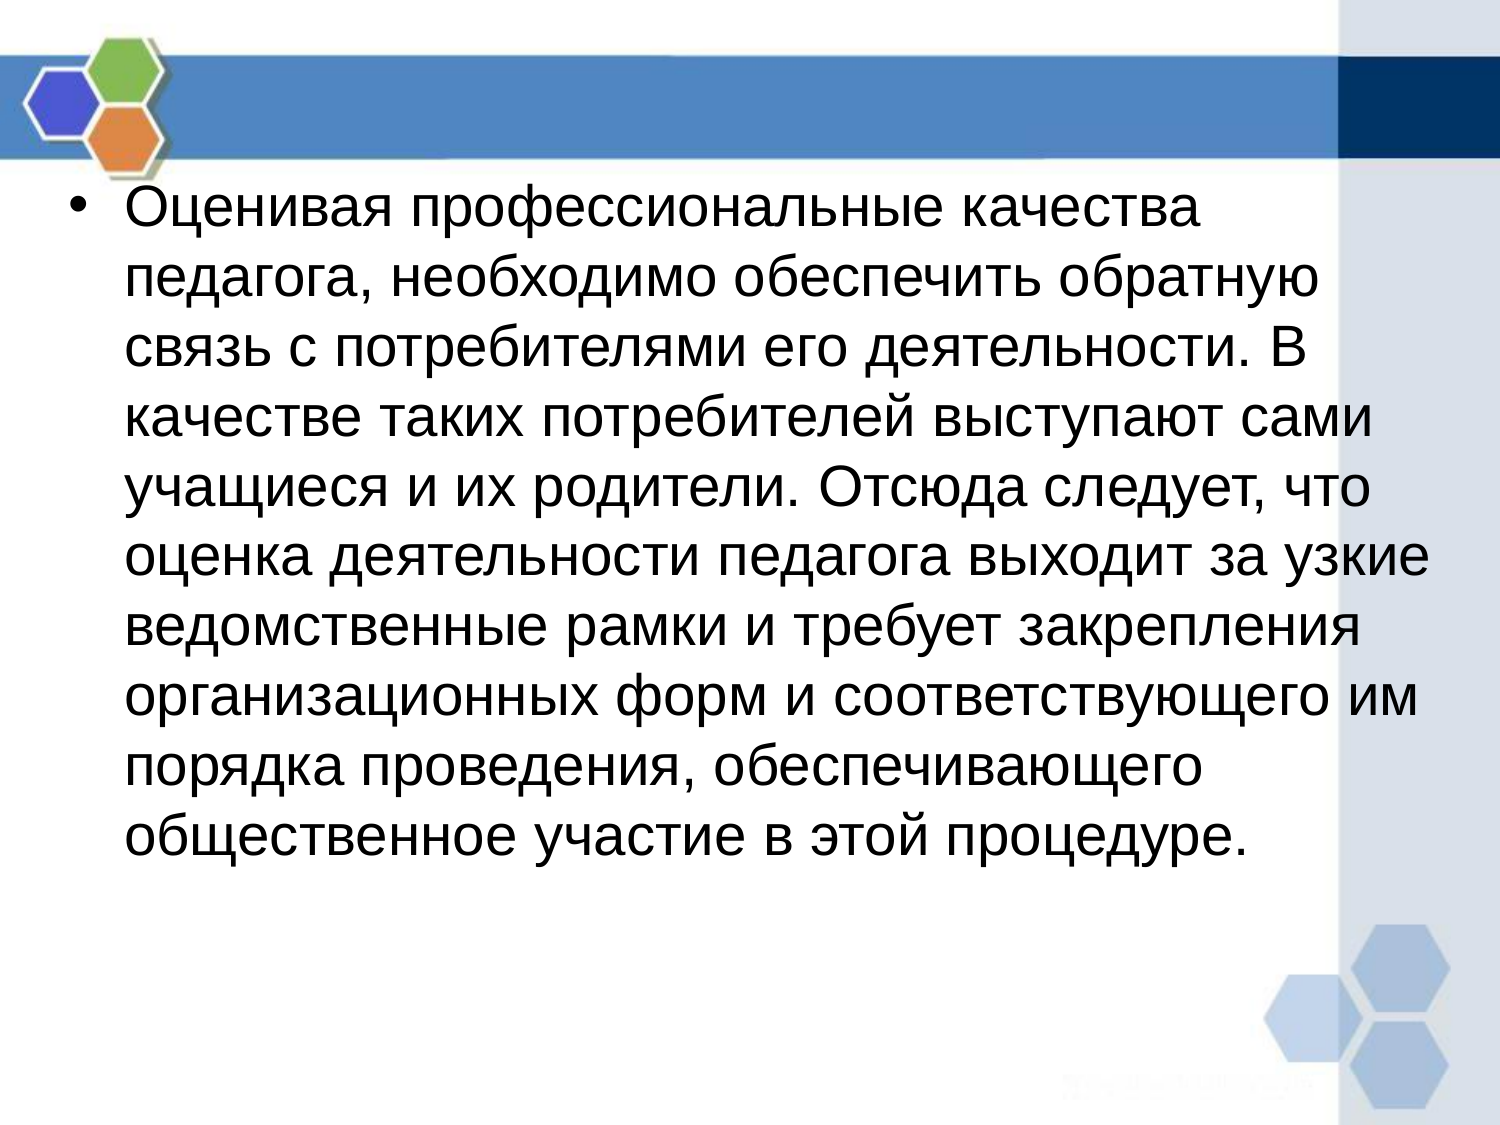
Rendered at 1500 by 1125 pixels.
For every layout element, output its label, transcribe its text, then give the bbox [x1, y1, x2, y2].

picture [0, 0, 1500, 1125]
list Оценивая профессиональные качества педагога, необходимо обеспечить обратную связь с потребителями его деятельности. В качестве таких потребителей выступают сами учащиеся и их родители. Отсюда следует, что оценка деятельности педагога выходит за узкие ведомственные рамки и требует закрепления организационных форм и соответствующего им порядка проведения, обеспечивающего общественное участие в этой процедуре. [53, 160, 1459, 953]
